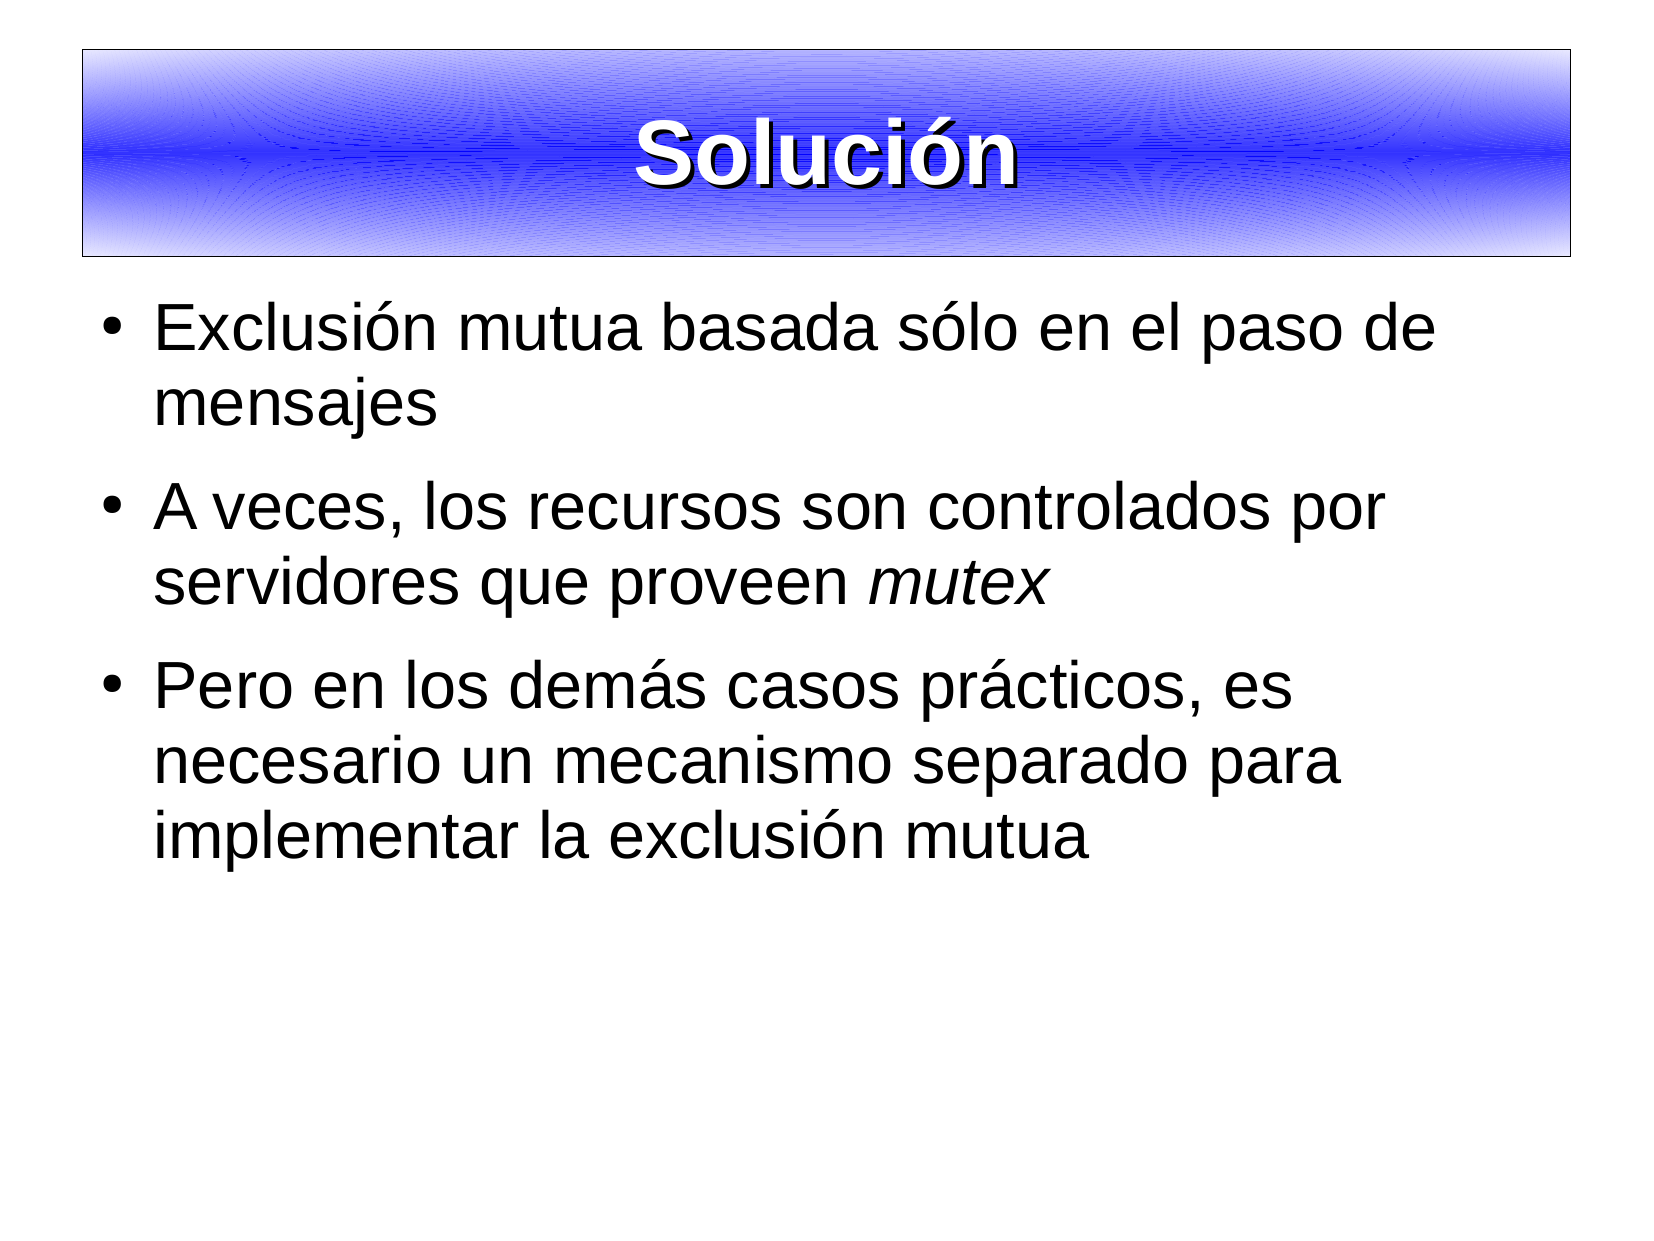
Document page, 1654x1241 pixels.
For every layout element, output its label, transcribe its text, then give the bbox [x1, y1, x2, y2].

list Exclusión mutua basada sólo en el paso de mensajes A veces, los recursos son controlados por servidores que proveen mutex Pero en los demás casos prácticos, es necesario un mecanismo separado para implementar la exclusión mutua [82, 290, 1571, 1109]
title Solución [82, 49, 1571, 257]
